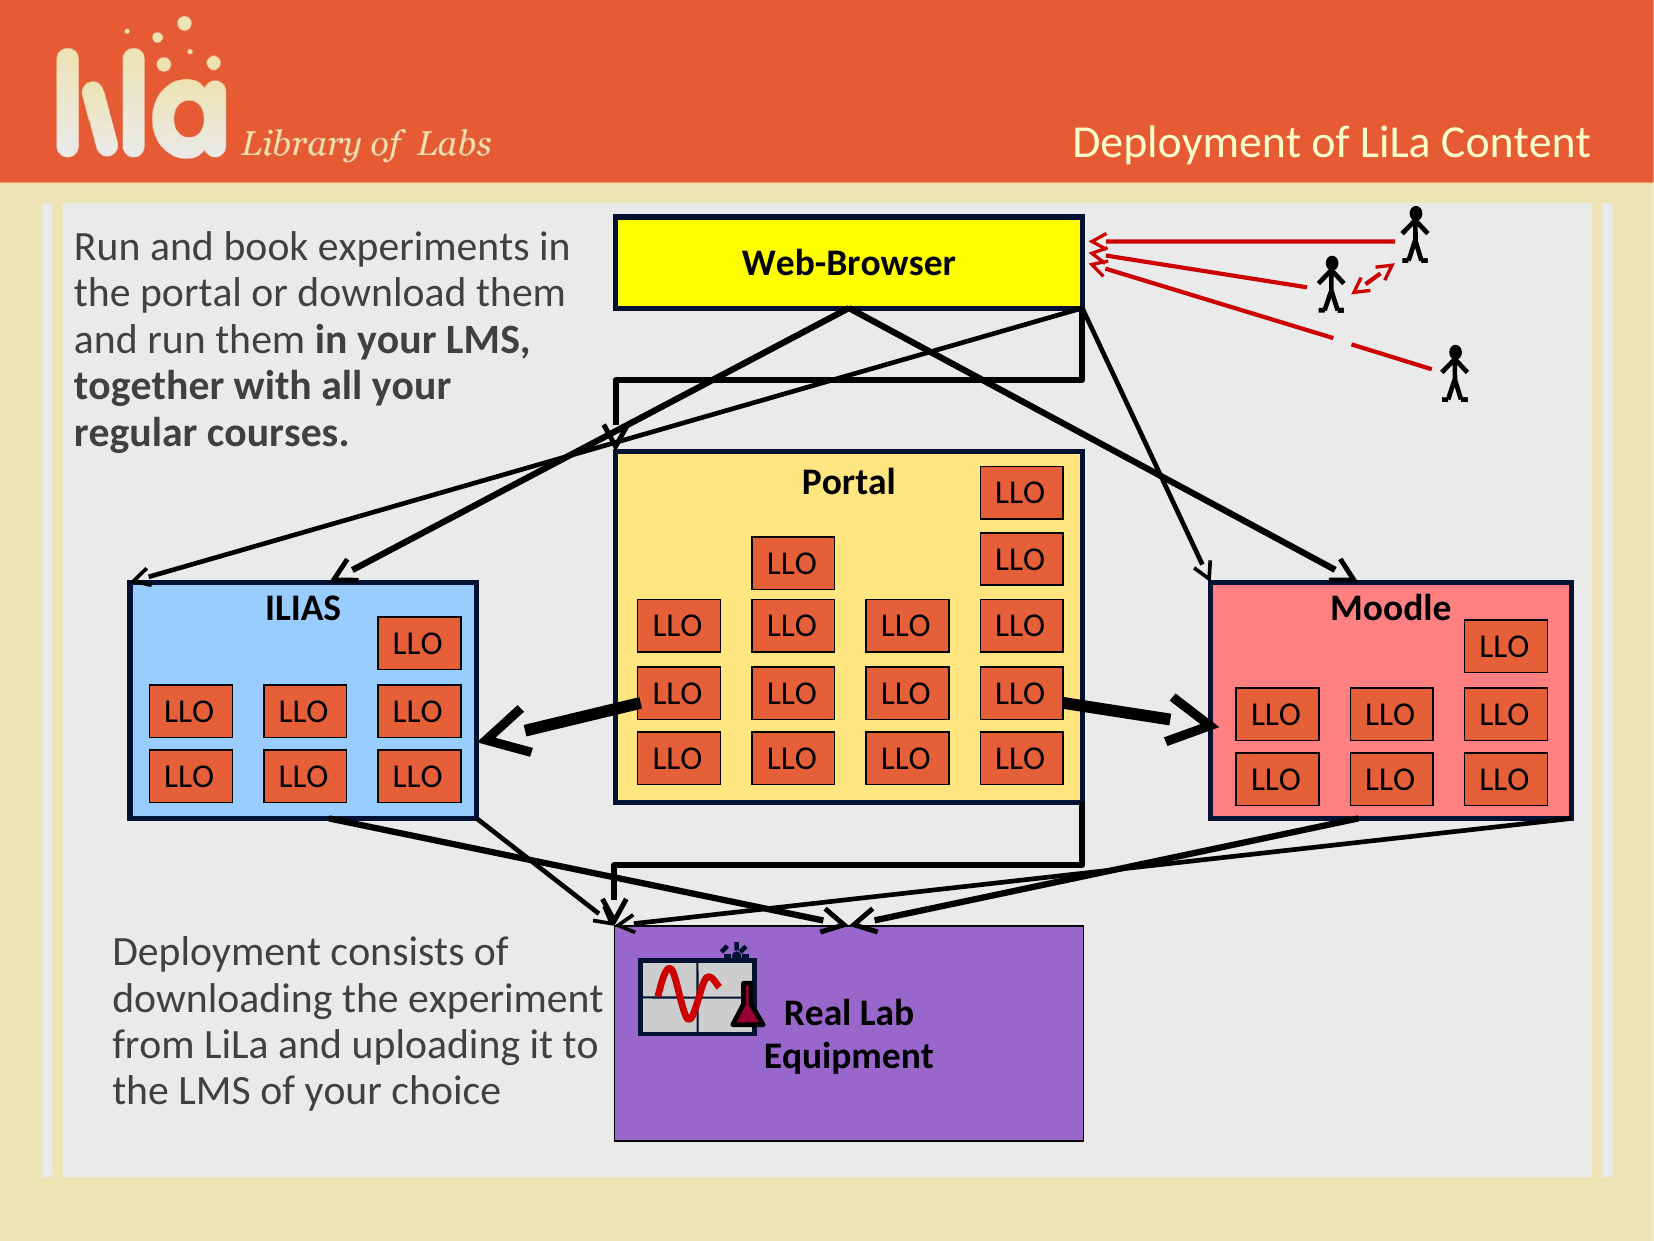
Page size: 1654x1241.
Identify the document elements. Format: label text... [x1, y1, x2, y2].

text_box Real Lab Equipment [614, 925, 1084, 1142]
text_box LLO [637, 667, 721, 720]
text_box LLO [1350, 752, 1434, 806]
picture [0, 0, 1654, 1241]
text_box LLO [377, 617, 461, 670]
text_box LLO [149, 685, 233, 738]
text_box LLO [980, 667, 1063, 720]
text_box LLO [263, 749, 347, 803]
text_box LLO [980, 599, 1063, 652]
text_box LLO [752, 537, 835, 590]
text_box LLO [980, 732, 1063, 785]
text_box LLO [637, 599, 721, 652]
text_box [1450, 345, 1462, 360]
text_box LLO [752, 732, 835, 785]
text_box [1326, 256, 1338, 270]
text_box [699, 960, 764, 1035]
text_box LLO [1464, 620, 1548, 673]
text_box LLO [752, 599, 835, 652]
text_box [640, 960, 696, 996]
text_box LLO [1236, 752, 1320, 806]
text_box LLO [377, 685, 461, 738]
text_box [685, 999, 694, 1013]
text_box [1410, 206, 1422, 221]
text_box LLO [637, 732, 721, 785]
text_box LLO [149, 749, 233, 803]
text_box Run and book experiments in the portal or download them and run them in your LMS, together with all your regular courses. [59, 215, 591, 464]
list Deployment of LiLa Content [744, 112, 1592, 172]
text_box LLO [866, 599, 950, 652]
text_box LLO [1464, 752, 1548, 806]
text_box ILIAS [129, 582, 477, 819]
text_box Moodle [1210, 582, 1572, 819]
text_box LLO [1236, 687, 1320, 741]
text_box [662, 974, 676, 996]
text_box LLO [263, 685, 347, 738]
text_box LLO [866, 667, 950, 720]
text_box Web-Browser [615, 216, 1083, 309]
text_box Deployment consists of downloading the experiment from LiLa and uploading it to the LMS of your choice [112, 925, 615, 1095]
text_box LLO [866, 732, 950, 785]
text_box Portal [615, 451, 1083, 803]
text_box LLO [1464, 687, 1548, 741]
text_box LLO [752, 667, 835, 720]
text_box LLO [1350, 687, 1434, 741]
text_box [640, 999, 696, 1035]
text_box LLO [377, 749, 461, 803]
text_box LLO [980, 532, 1063, 586]
text_box LLO [980, 466, 1063, 519]
